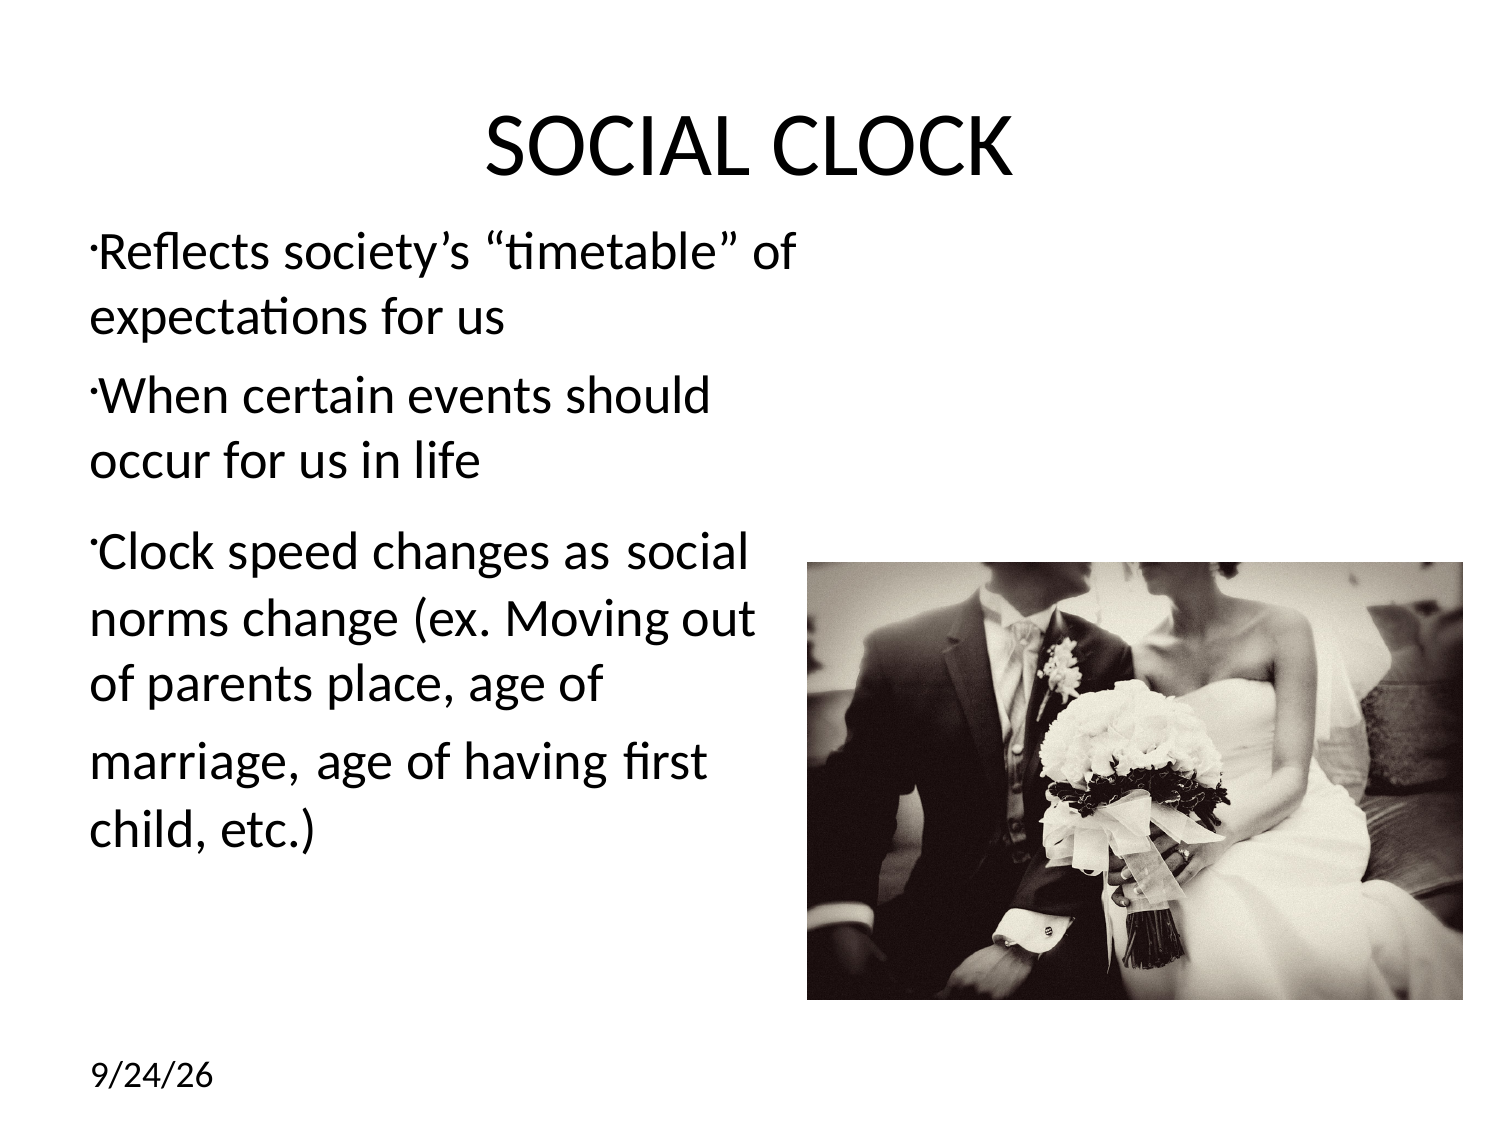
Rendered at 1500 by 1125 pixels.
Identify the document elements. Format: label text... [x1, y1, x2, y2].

text_box 11/5/2020 [75, 1059, 425, 1103]
picture [807, 562, 1463, 1000]
list Reflects society’s “timetable” of expectations for us When certain events should occur for us in life Clock speed changes as social norms change (ex. Moving out of parents place, age of marriage, age of having first child, etc.) [75, 208, 826, 1059]
title SOCIAL CLOCK [75, 45, 1425, 233]
